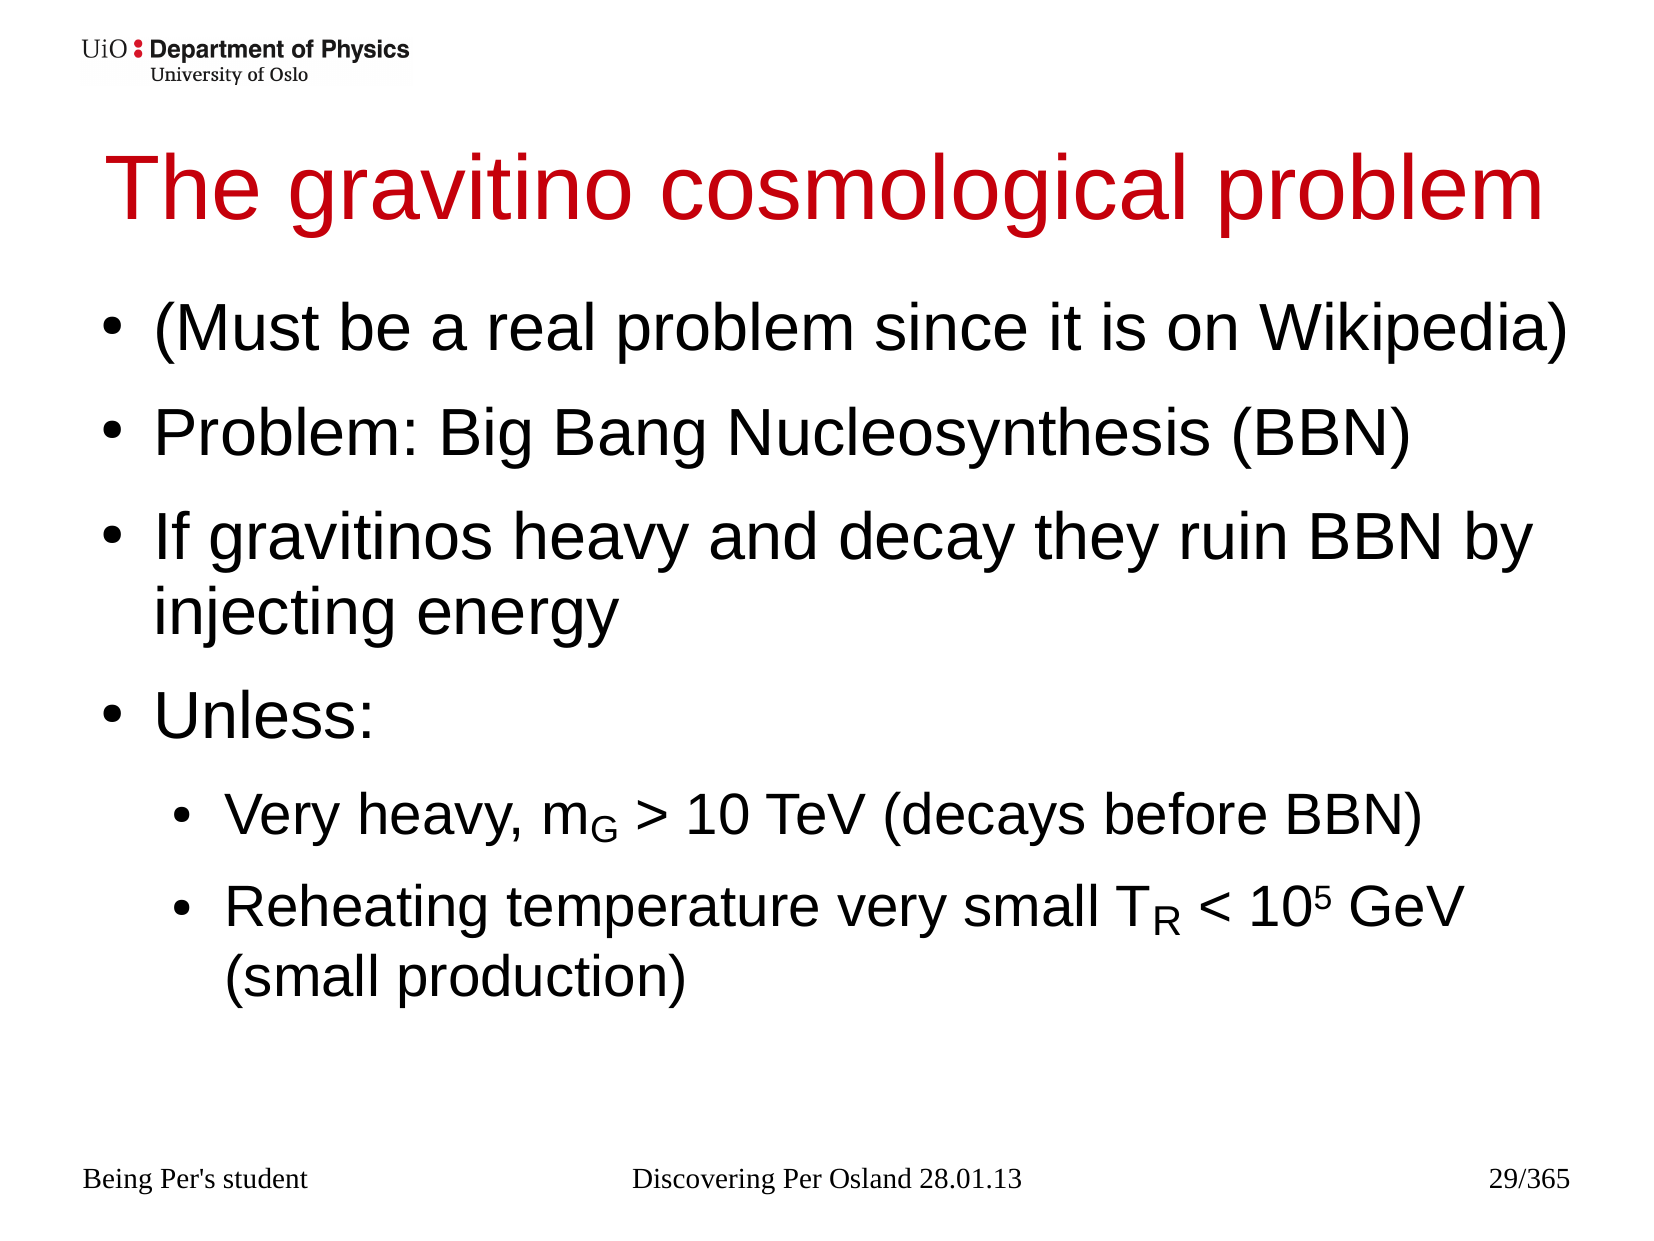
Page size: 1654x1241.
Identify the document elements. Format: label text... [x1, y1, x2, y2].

title The gravitino cosmological problem [82, 84, 1571, 290]
list (Must be a real problem since it is on Wikipedia) Problem: Big Bang Nucleosynthesis (BBN) If gravitinos heavy and decay they ruin BBN by injecting energy Unless: Very heavy, mG > 10 TeV (decays before BBN) Reheating temperature very small TR < 105 GeV (small production) [82, 290, 1576, 1094]
picture [80, 37, 413, 86]
